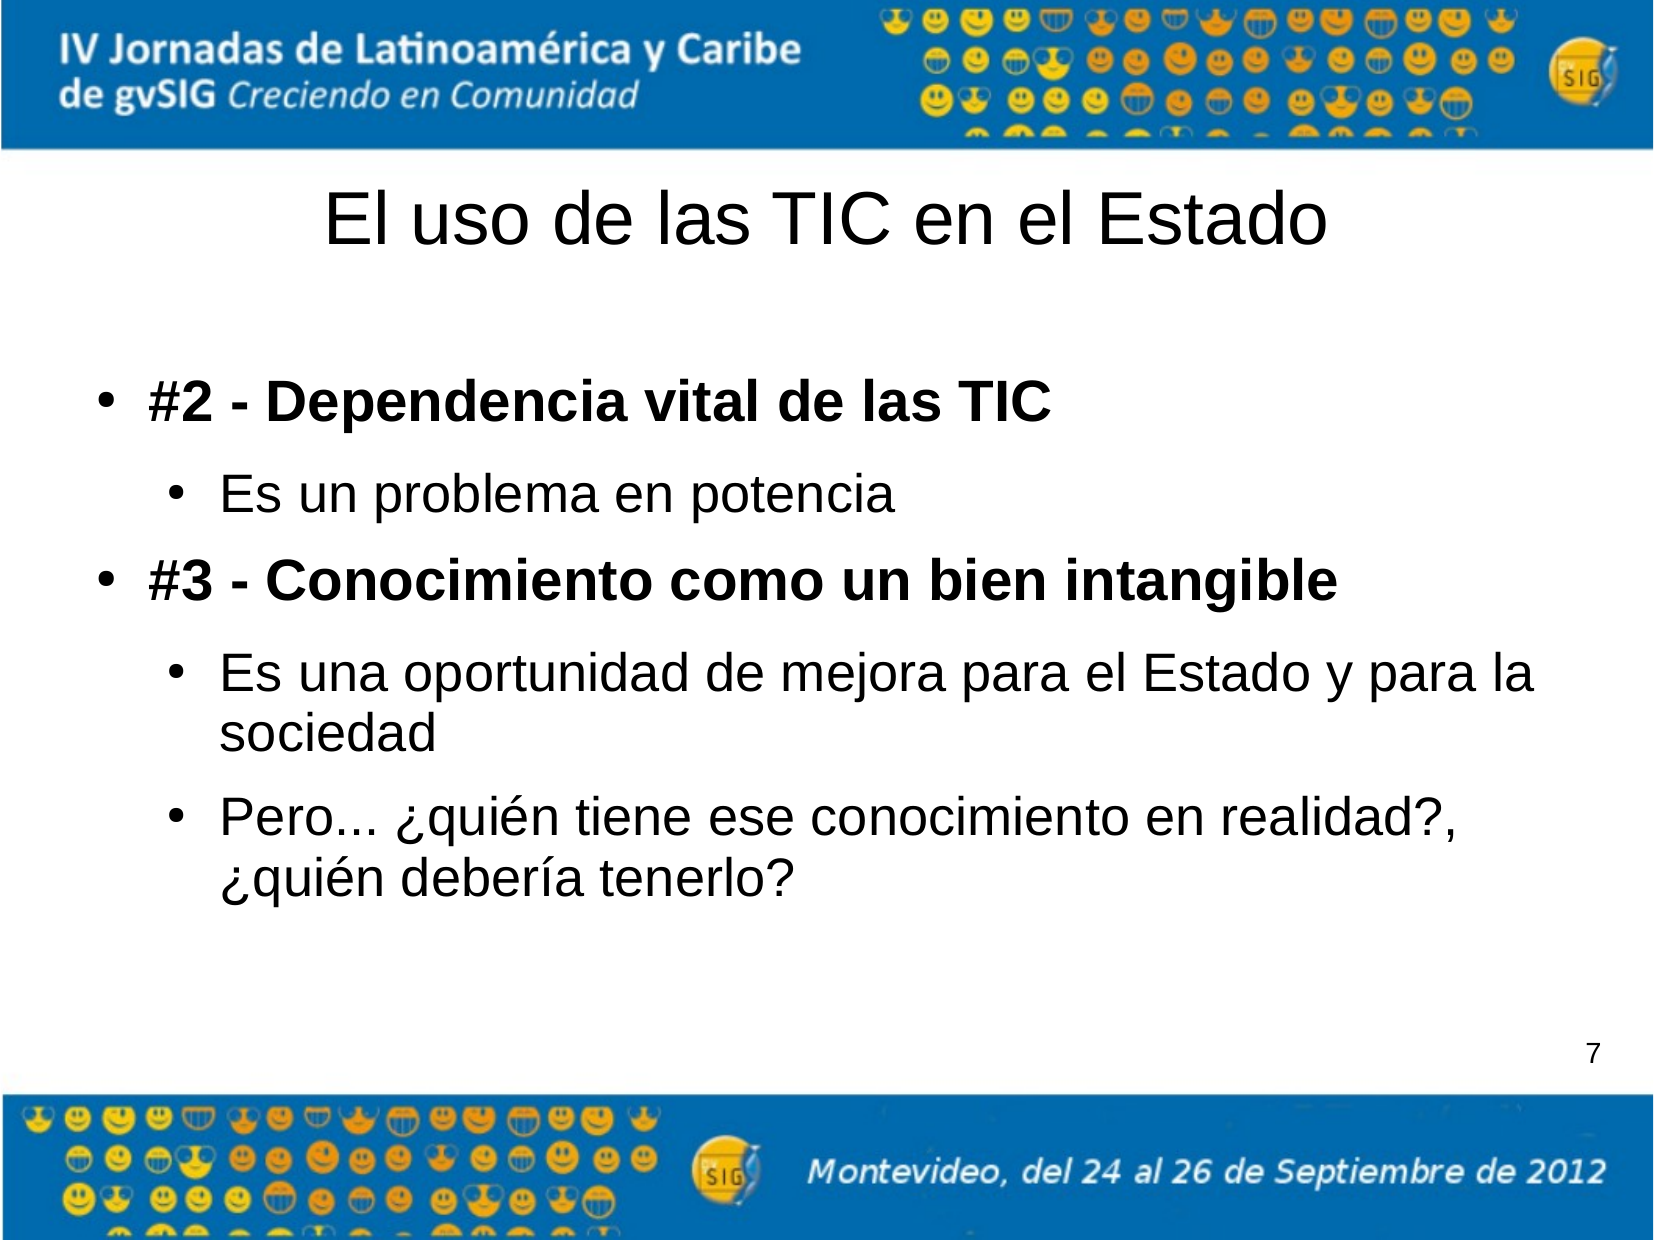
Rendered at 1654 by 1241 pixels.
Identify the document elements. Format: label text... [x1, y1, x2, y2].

picture [0, 0, 1654, 1240]
list #2 - Dependencia vital de las TIC Es un problema en potencia #3 - Conocimiento como un bien intangible Es una oportunidad de mejora para el Estado y para la sociedad Pero... ¿quién tiene ese conocimiento en realidad?, ¿quién debería tenerlo? [78, 369, 1571, 1086]
title El uso de las TIC en el Estado [82, 168, 1571, 269]
